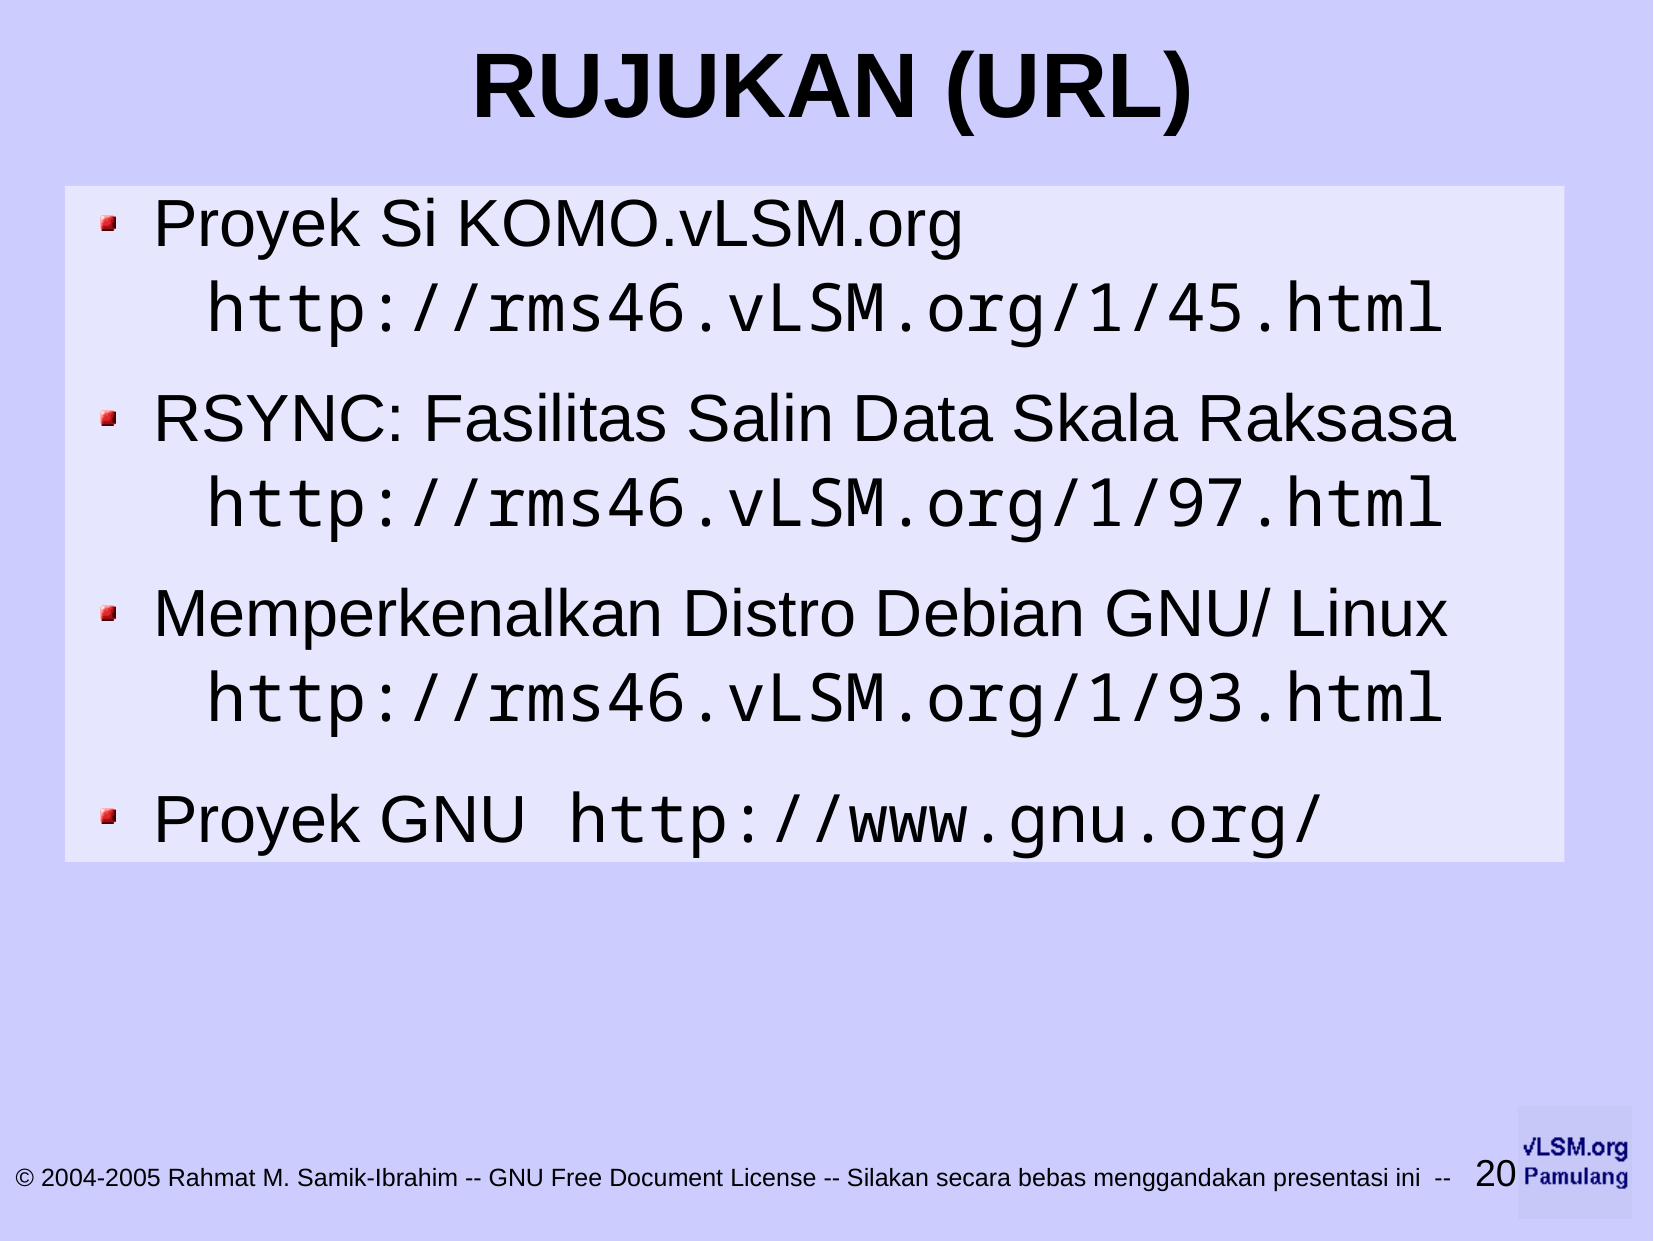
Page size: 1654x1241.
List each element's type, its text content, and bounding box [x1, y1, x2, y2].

picture [1518, 1106, 1632, 1219]
list Proyek Si KOMO.vLSM.org http://rms46.vLSM.org/1/45.html RSYNC: Fasilitas Salin Data Skala Raksasa http://rms46.vLSM.org/1/97.html Memperkenalkan Distro Debian GNU/ Linux http://rms46.vLSM.org/1/93.html Proyek GNU http://www.gnu.org/ [64, 185, 1565, 853]
title RUJUKAN (URL) [40, 31, 1625, 142]
